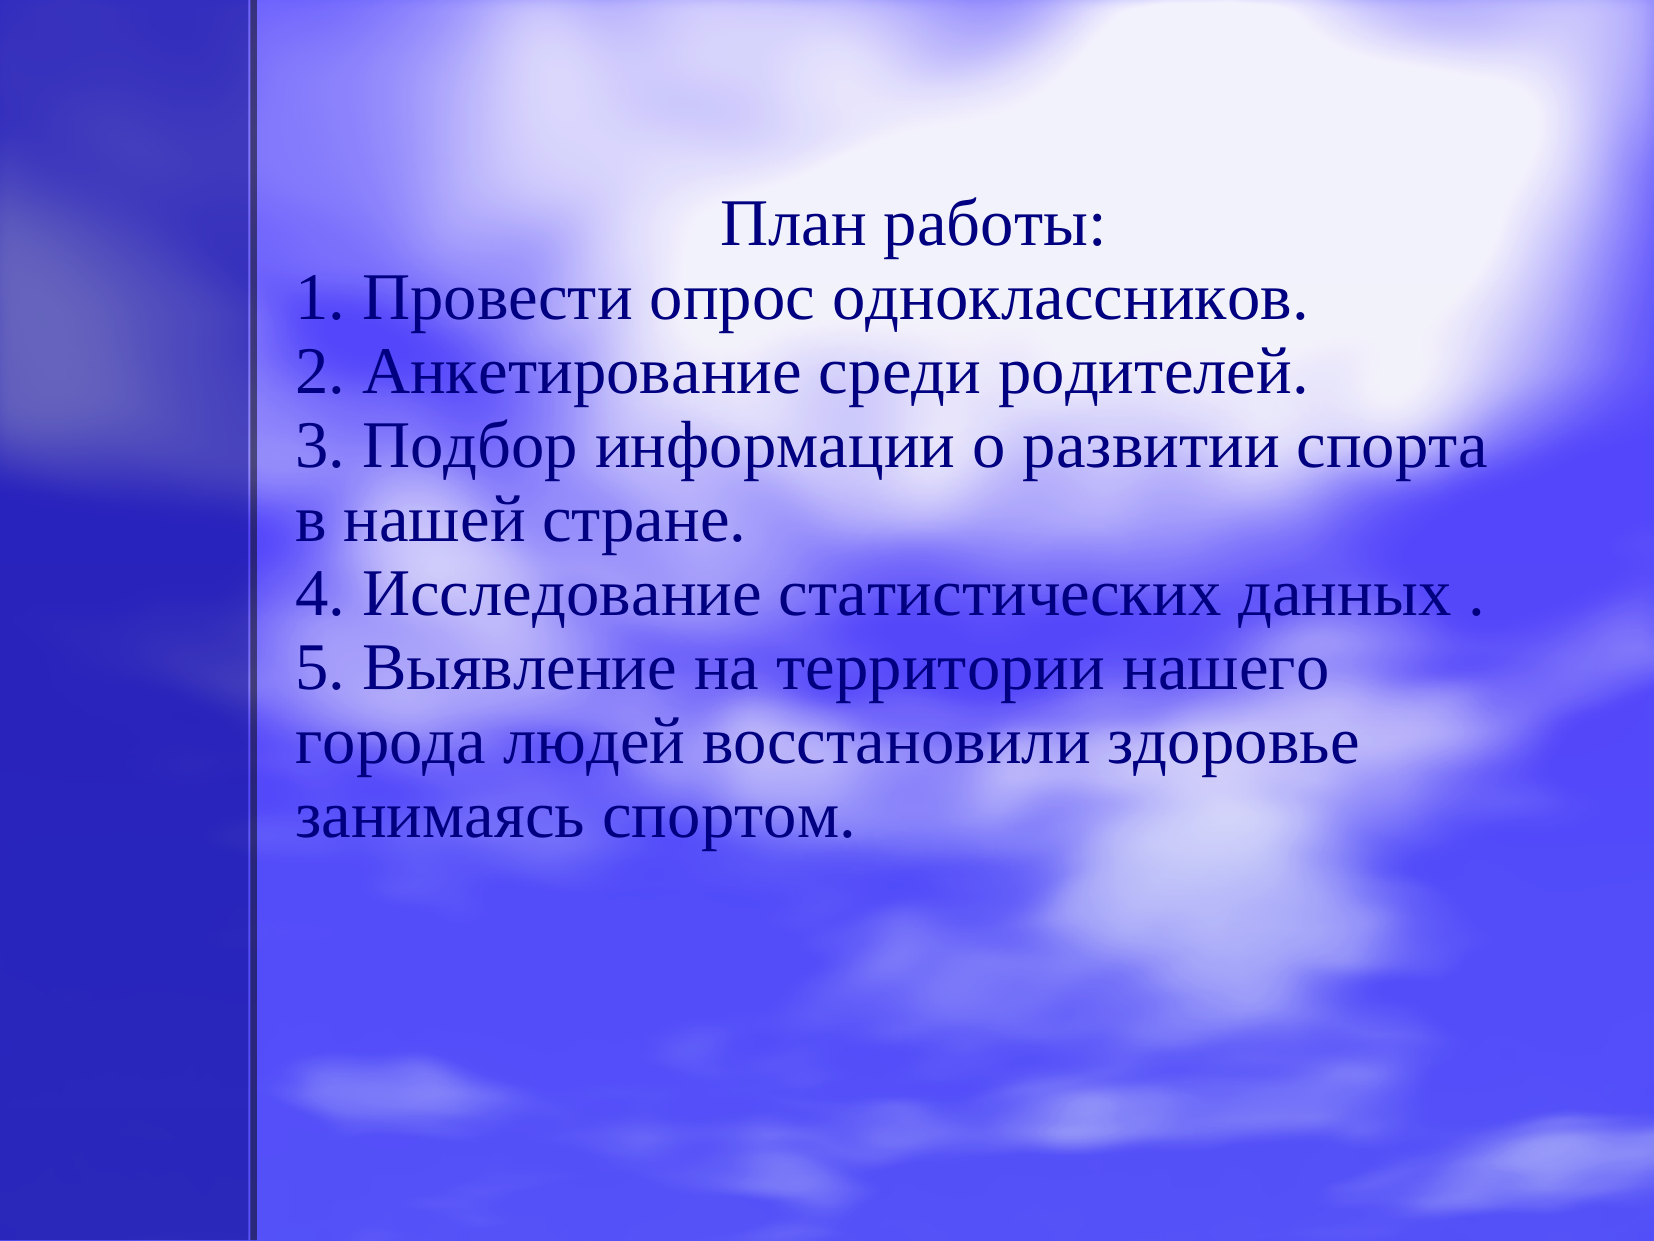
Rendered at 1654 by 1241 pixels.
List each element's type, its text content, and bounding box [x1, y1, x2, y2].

subtitle План работы: 1. Провести опрос одноклассников. 2. Анкетирование среди родителей. 3. Подбор информации о развитии спорта в нашей стране. 4. Исследование статистических данных . 5. Выявление на территории нашего города людей восстановили здоровье занимаясь спортом. [295, 108, 1533, 1152]
